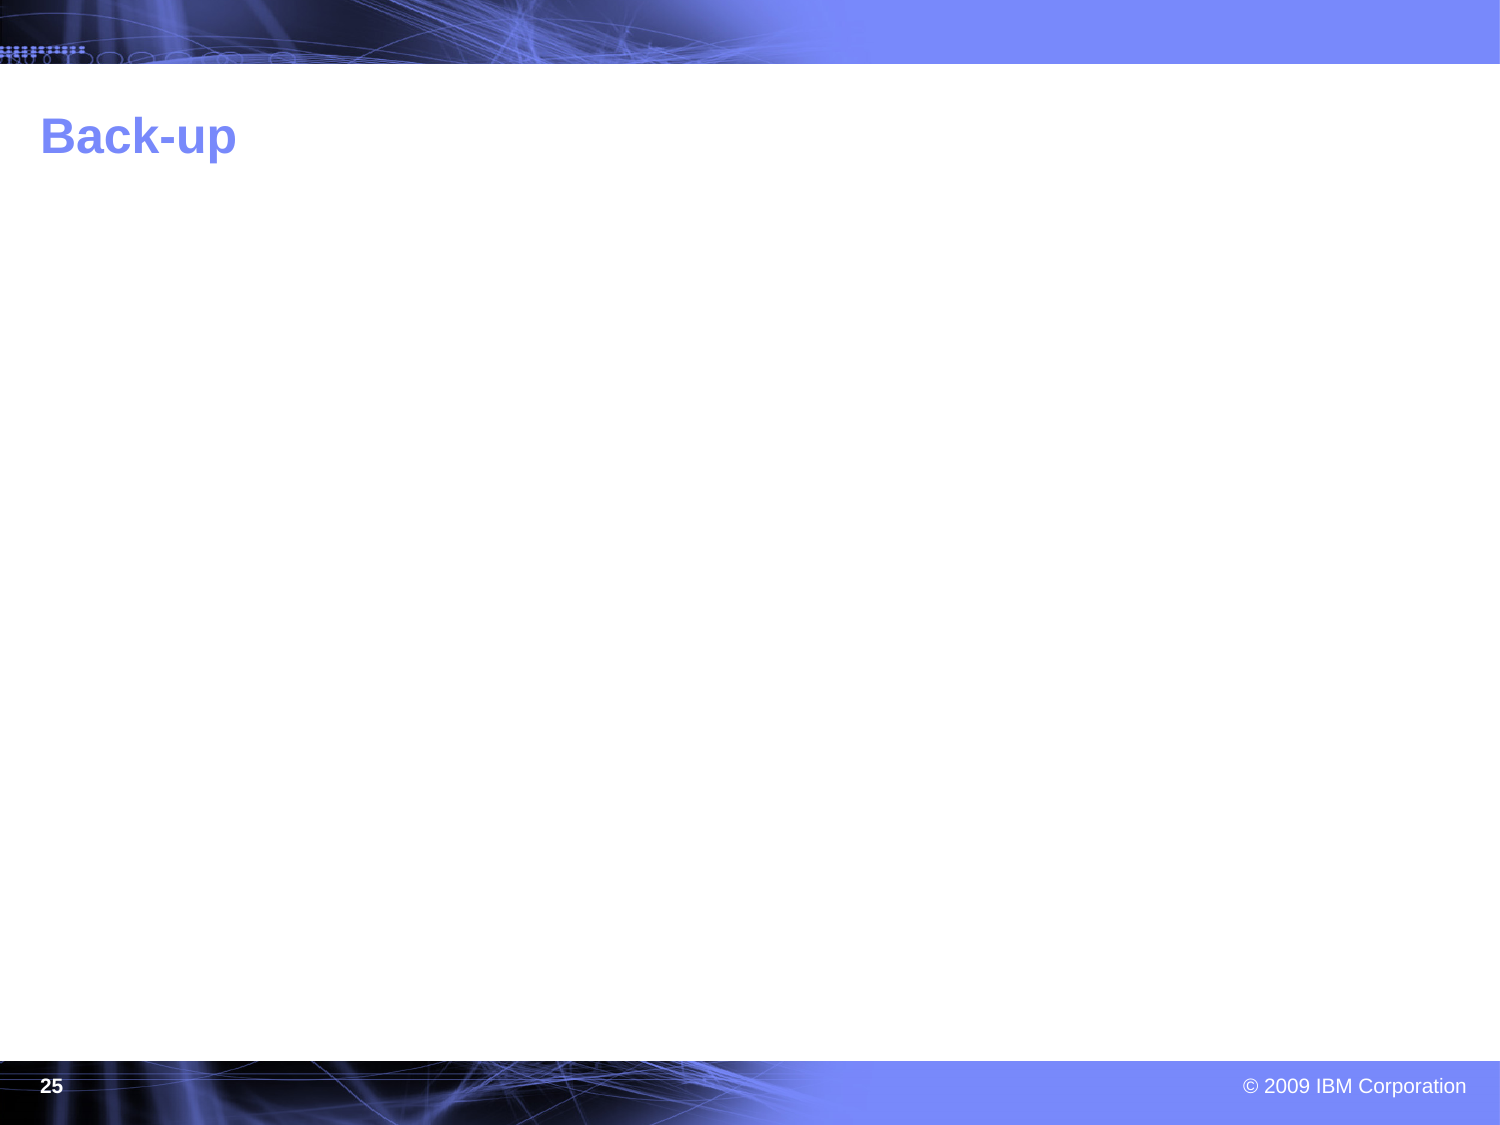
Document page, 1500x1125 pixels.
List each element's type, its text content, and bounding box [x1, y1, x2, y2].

picture [0, 1061, 1500, 1125]
picture [0, 0, 1500, 64]
title Back-up [25, 103, 1378, 186]
